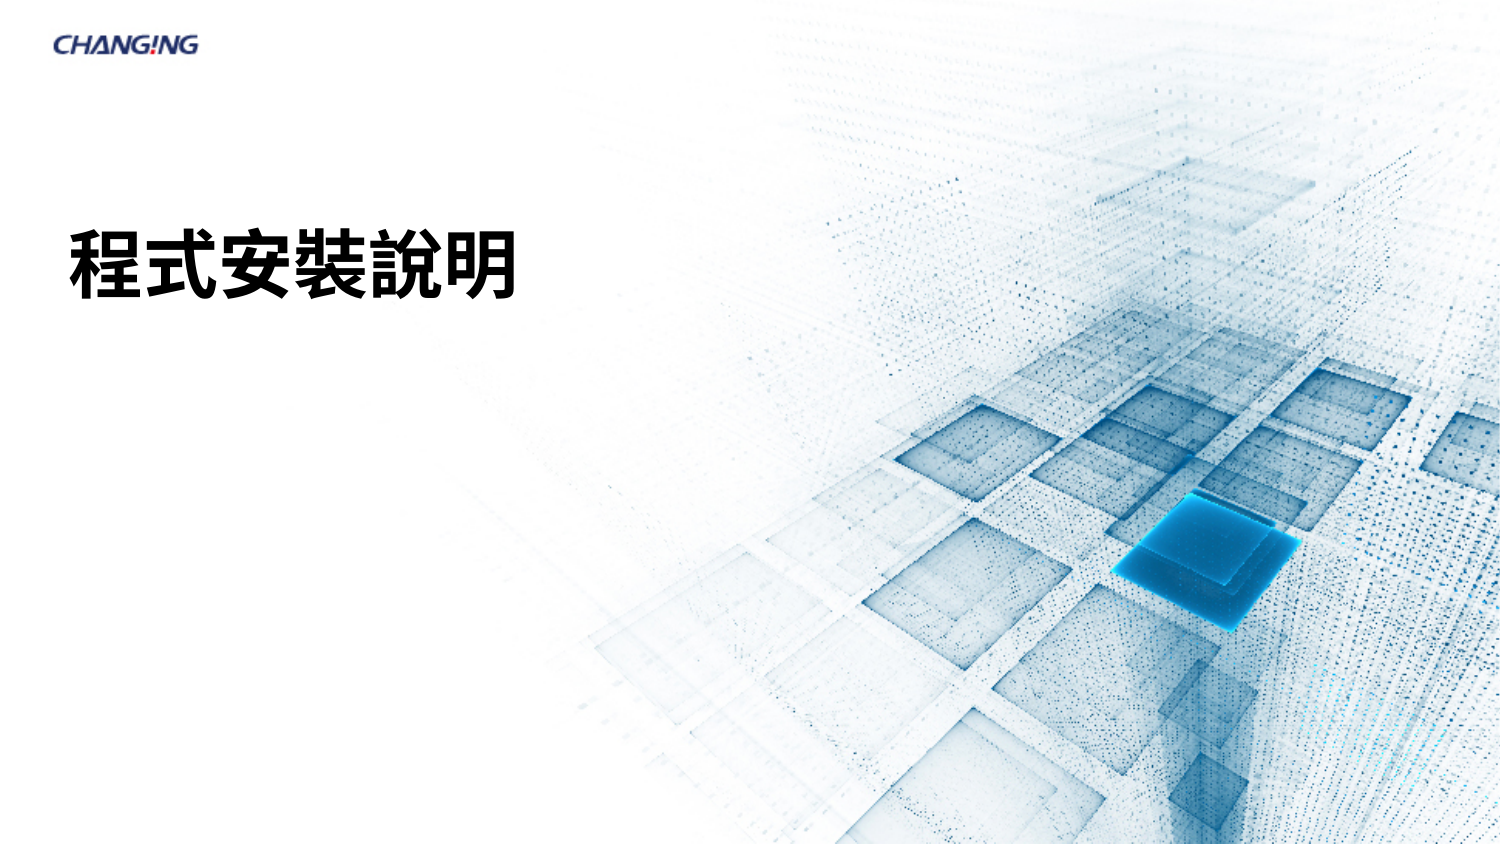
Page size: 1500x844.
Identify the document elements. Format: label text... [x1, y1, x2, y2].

title 程式安裝說明 [53, 197, 1058, 328]
picture [0, 0, 1500, 844]
